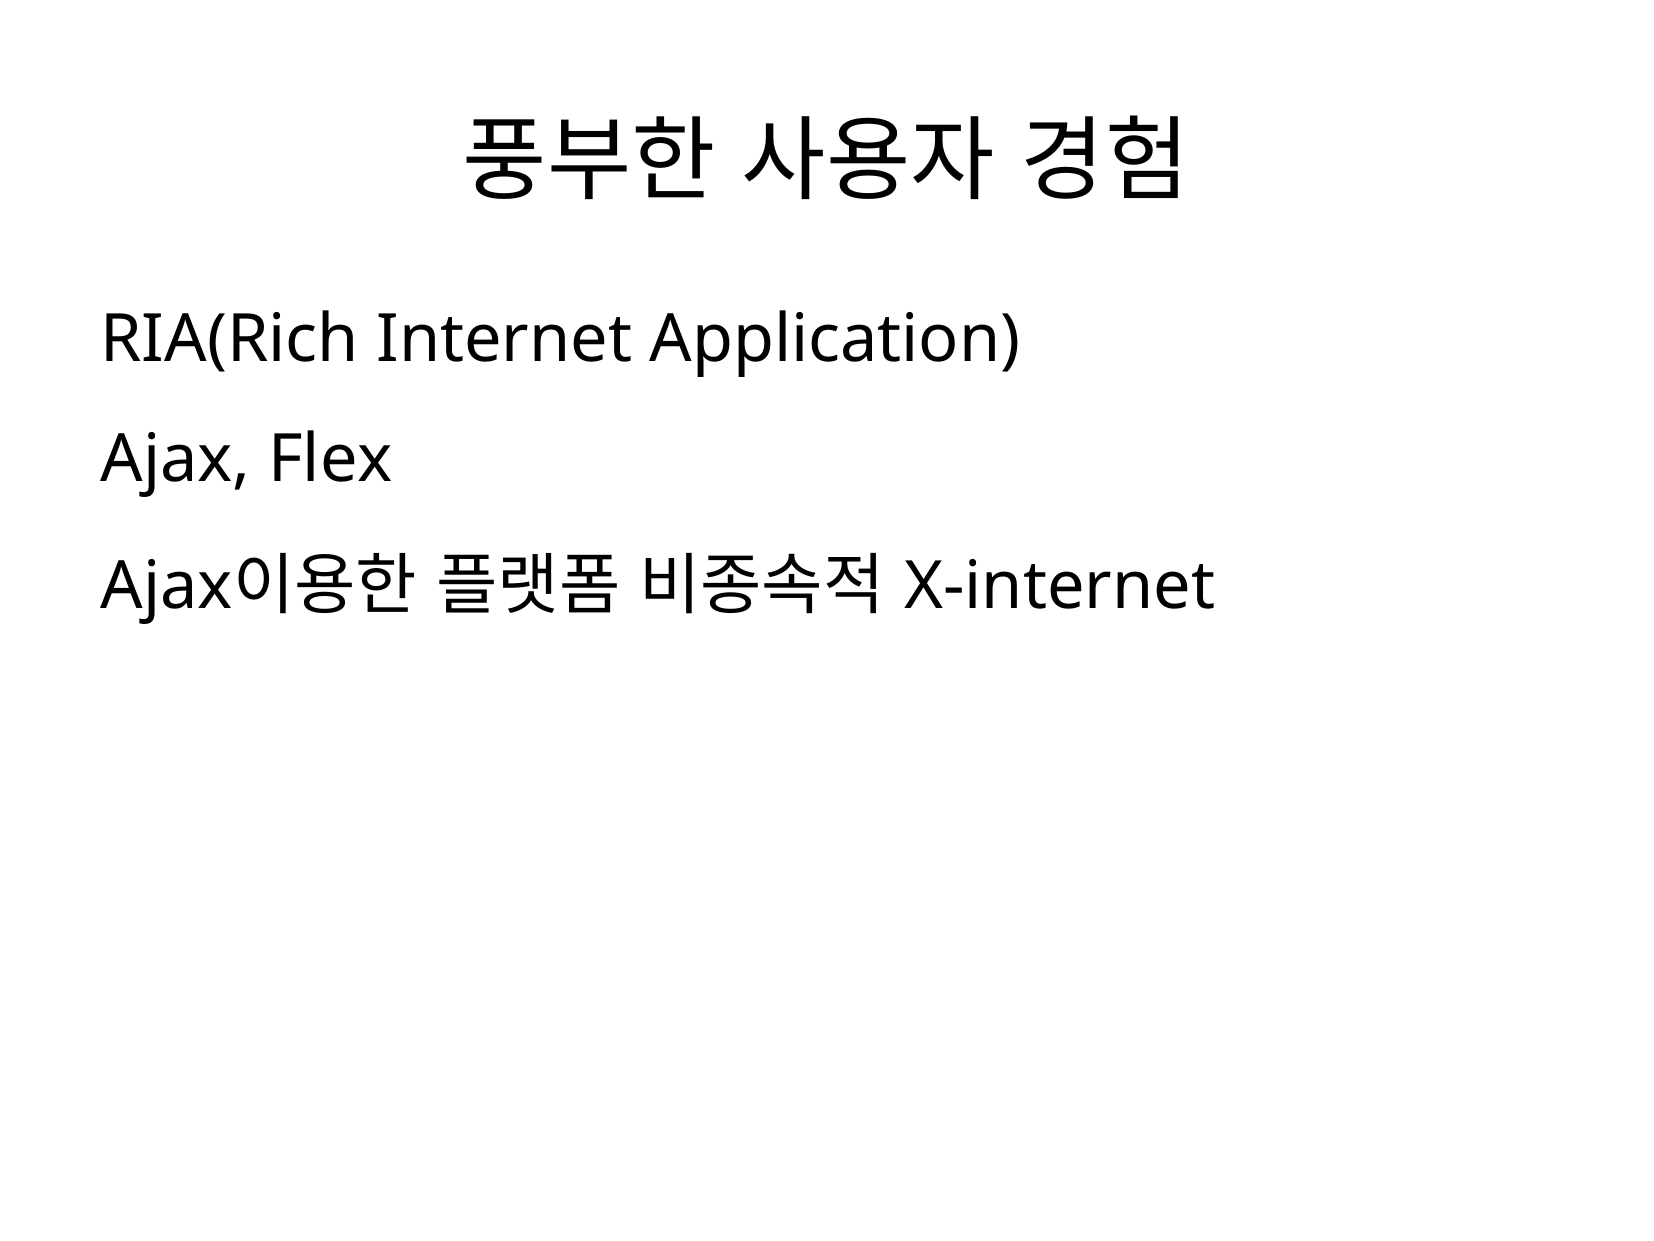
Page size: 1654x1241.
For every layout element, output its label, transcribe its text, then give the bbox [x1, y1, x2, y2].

title 풍부한 사용자 경험 [82, 49, 1571, 257]
list RIA(Rich Internet Application) Ajax, Flex Ajax이용한 플랫폼 비종속적 X-internet [82, 290, 1571, 1109]
